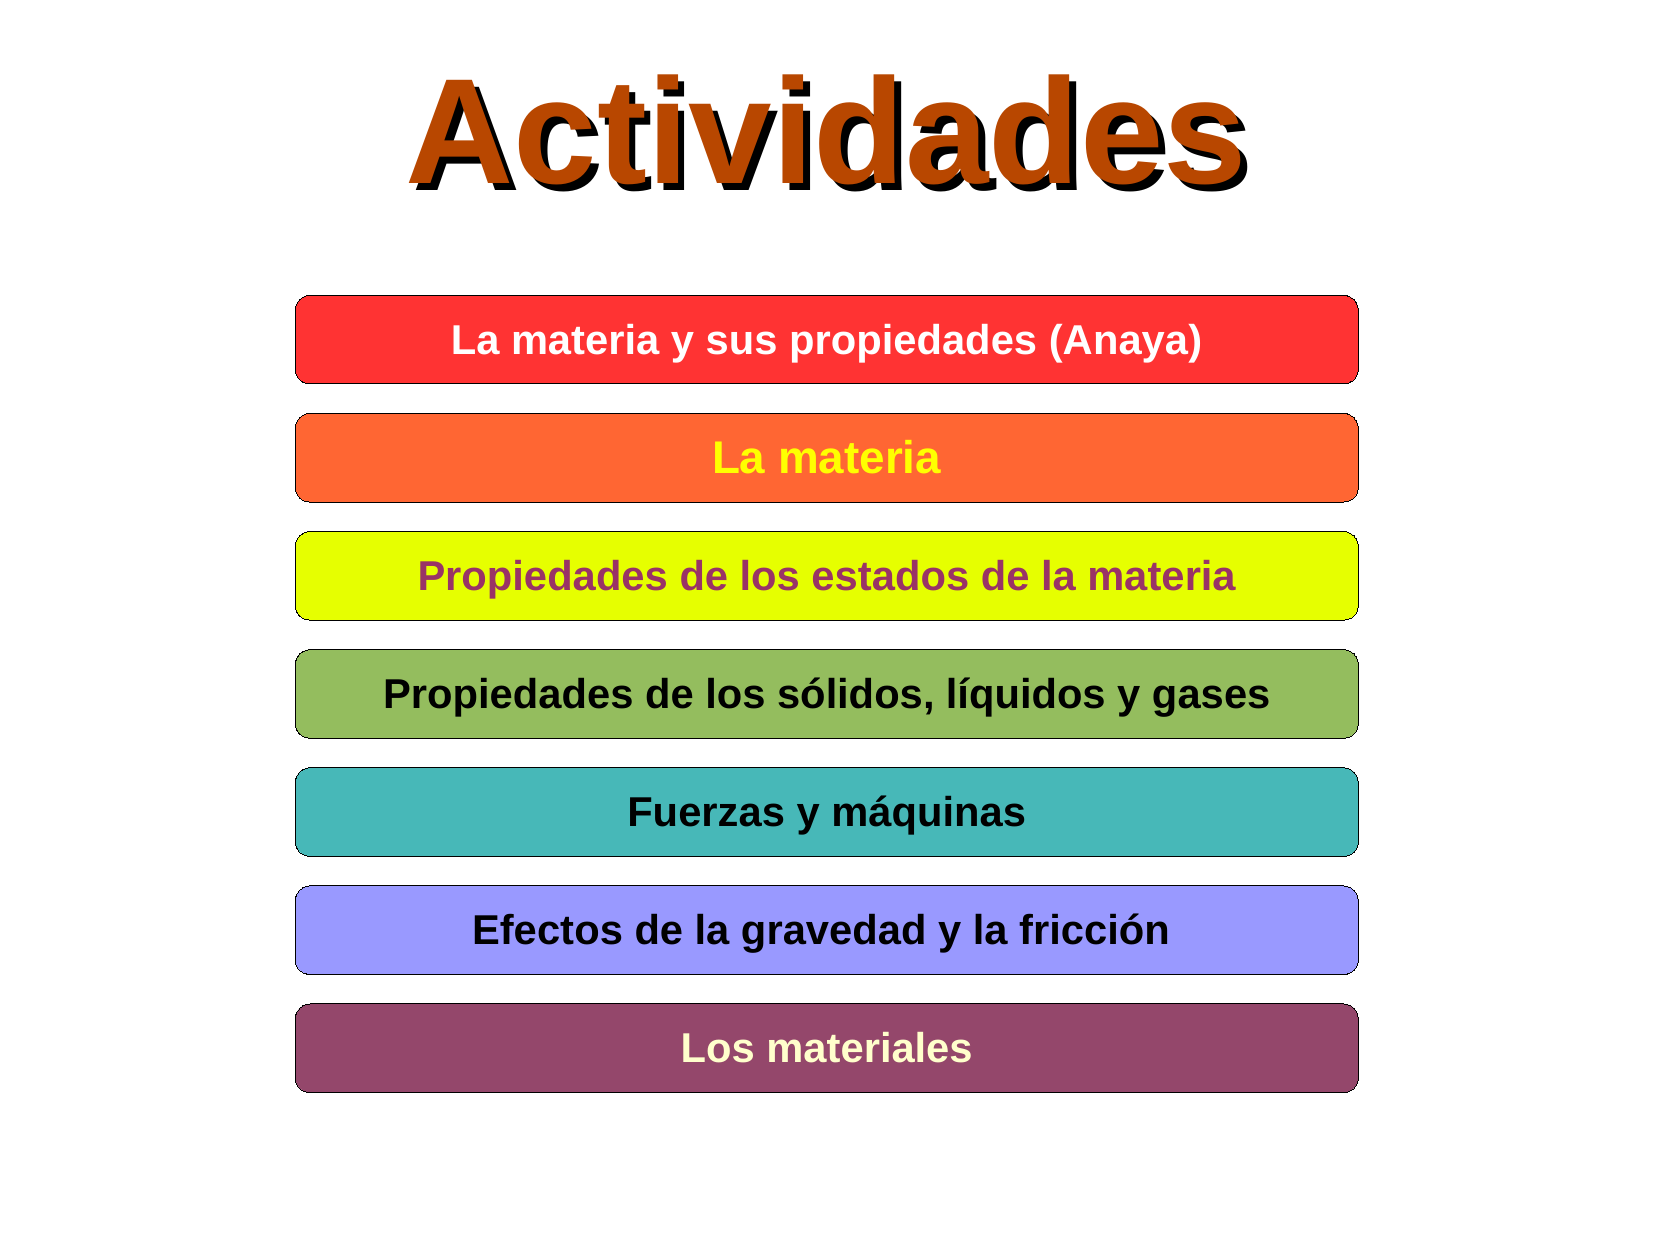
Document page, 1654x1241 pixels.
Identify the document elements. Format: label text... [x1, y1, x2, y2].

title Actividades [82, 47, 1571, 216]
text_box Propiedades de los sólidos, líquidos y gases [295, 649, 1359, 739]
text_box Fuerzas y máquinas [295, 767, 1359, 857]
text_box Los materiales [295, 1003, 1359, 1093]
text_box La materia y sus propiedades (Anaya) [295, 295, 1359, 384]
text_box Propiedades de los estados de la materia [295, 531, 1359, 621]
text_box La materia [295, 413, 1359, 503]
text_box Efectos de la gravedad y la fricción [295, 885, 1359, 975]
